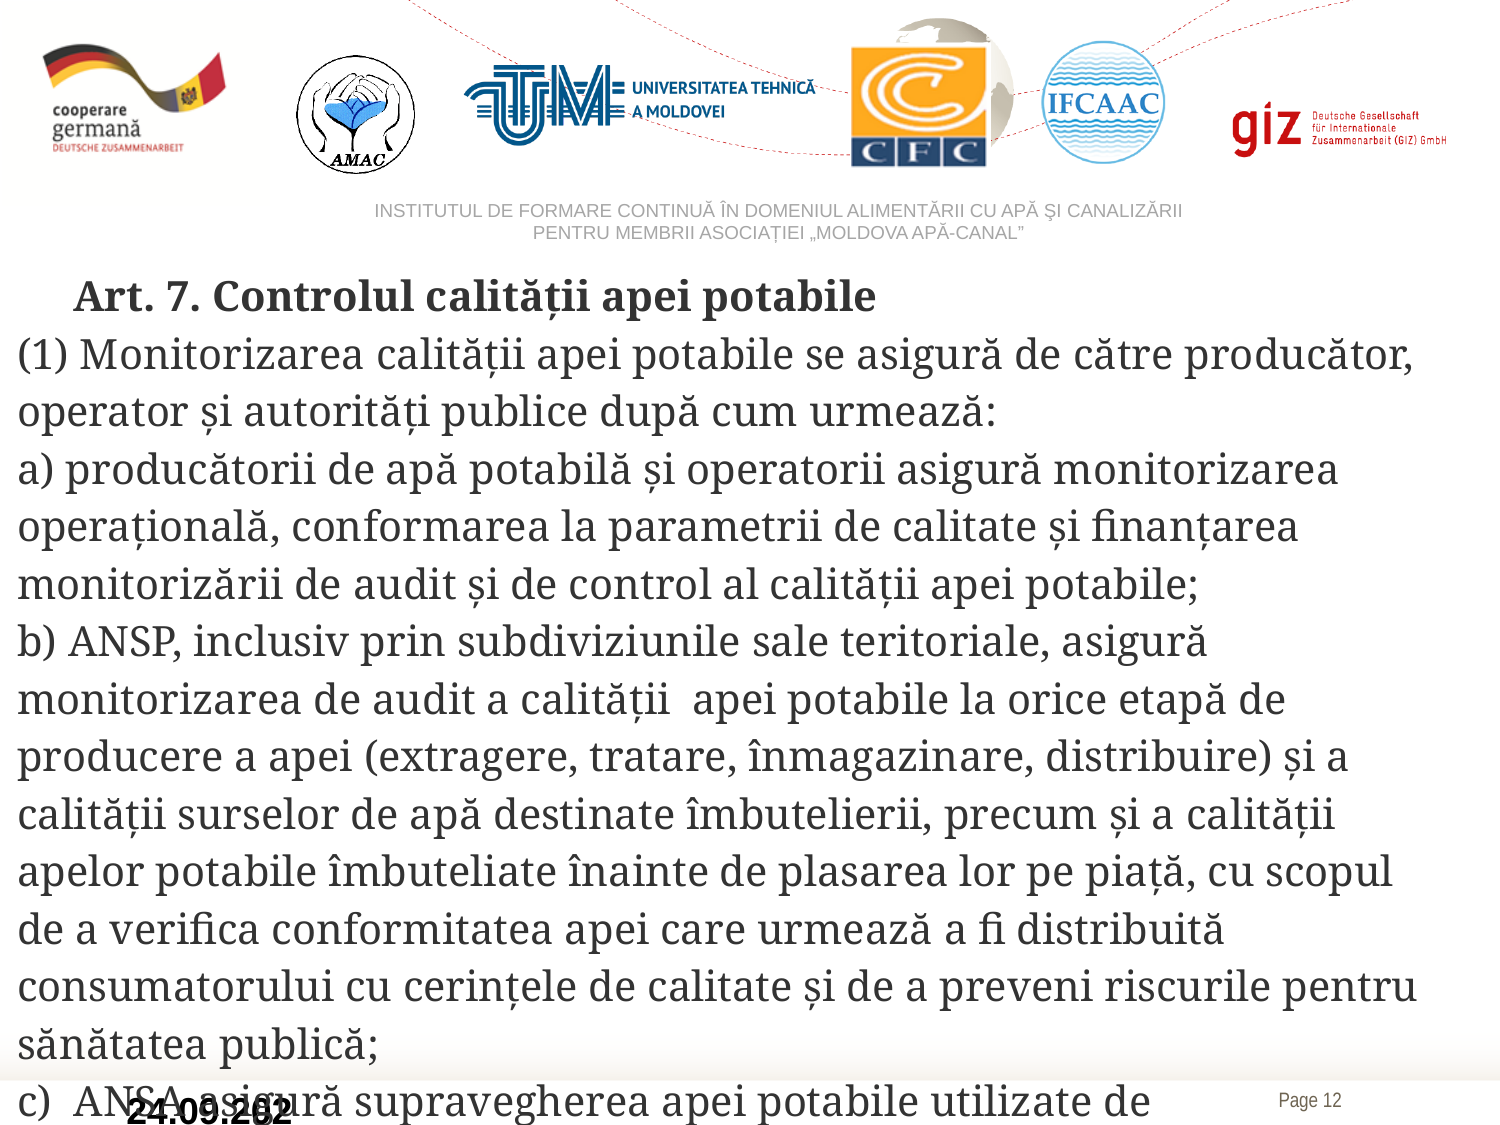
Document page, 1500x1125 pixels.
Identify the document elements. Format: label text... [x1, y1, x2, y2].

picture [1037, 981, 1047, 988]
picture [43, 981, 55, 999]
picture [674, 990, 683, 999]
picture [561, 981, 571, 988]
picture [1255, 981, 1265, 988]
picture [1314, 981, 1324, 988]
picture [878, 981, 888, 988]
picture [620, 981, 630, 988]
picture [179, 990, 188, 999]
picture [1184, 980, 1194, 999]
text_box INSTITUTUL DE FORMARE CONTINUĂ ÎN DOMENIUL ALIMENTĂRII CU APĂ ŞI CANALIZĂRII PENTRU MEMBRII ASOCIAȚIEI „MOLDOVA APĂ-CANAL” [190, 170, 1366, 251]
picture [776, 981, 786, 988]
picture [302, 980, 312, 999]
title Art. 7. Controlul calității apei potabile (1) Monitorizarea calității apei potabile se asigură de către producător, operator și autorități publice după cum urmează: a) producătorii de apă potabilă și operatorii asigură monitorizarea operațională, conformarea la parametrii de calitate și finanțarea monitorizării de audit și de control al calității apei potabile; b) ANSP, inclusiv prin subdiviziunile sale teritoriale, asigură monitorizarea de audit a calității apei potabile la orice etapă de producere a apei (extragere, tratare, înmagazinare, distribuire) și a calității surselor de apă destinate îmbutelierii, precum și a calității apelor potabile îmbuteliate înainte de plasarea lor pe piață, cu scopul de a verifica conformitatea apei care urmează a fi distribuită consumatorului cu cerințele de calitate și de a preveni riscurile pentru sănătatea publică; c) ANSA asigură supravegherea apei potabile utilizate de întreprinderile alimentare și supravegherea pe piață a apei potabile îmbuteliate. [2, 255, 1453, 980]
picture [429, 981, 439, 988]
picture [738, 990, 747, 999]
picture [217, 981, 229, 999]
picture [373, 980, 383, 999]
picture [526, 981, 536, 988]
picture [0, 0, 1500, 206]
picture [1015, 980, 1025, 997]
picture [990, 981, 1000, 988]
slide_number 14.07.2021 [111, 1079, 324, 1120]
picture [911, 990, 920, 999]
picture [947, 981, 958, 999]
picture [1290, 981, 1301, 999]
picture [594, 981, 605, 999]
picture [115, 980, 125, 999]
picture [1399, 980, 1409, 999]
picture [263, 980, 273, 999]
picture [0, 959, 1500, 1081]
picture [852, 981, 863, 999]
